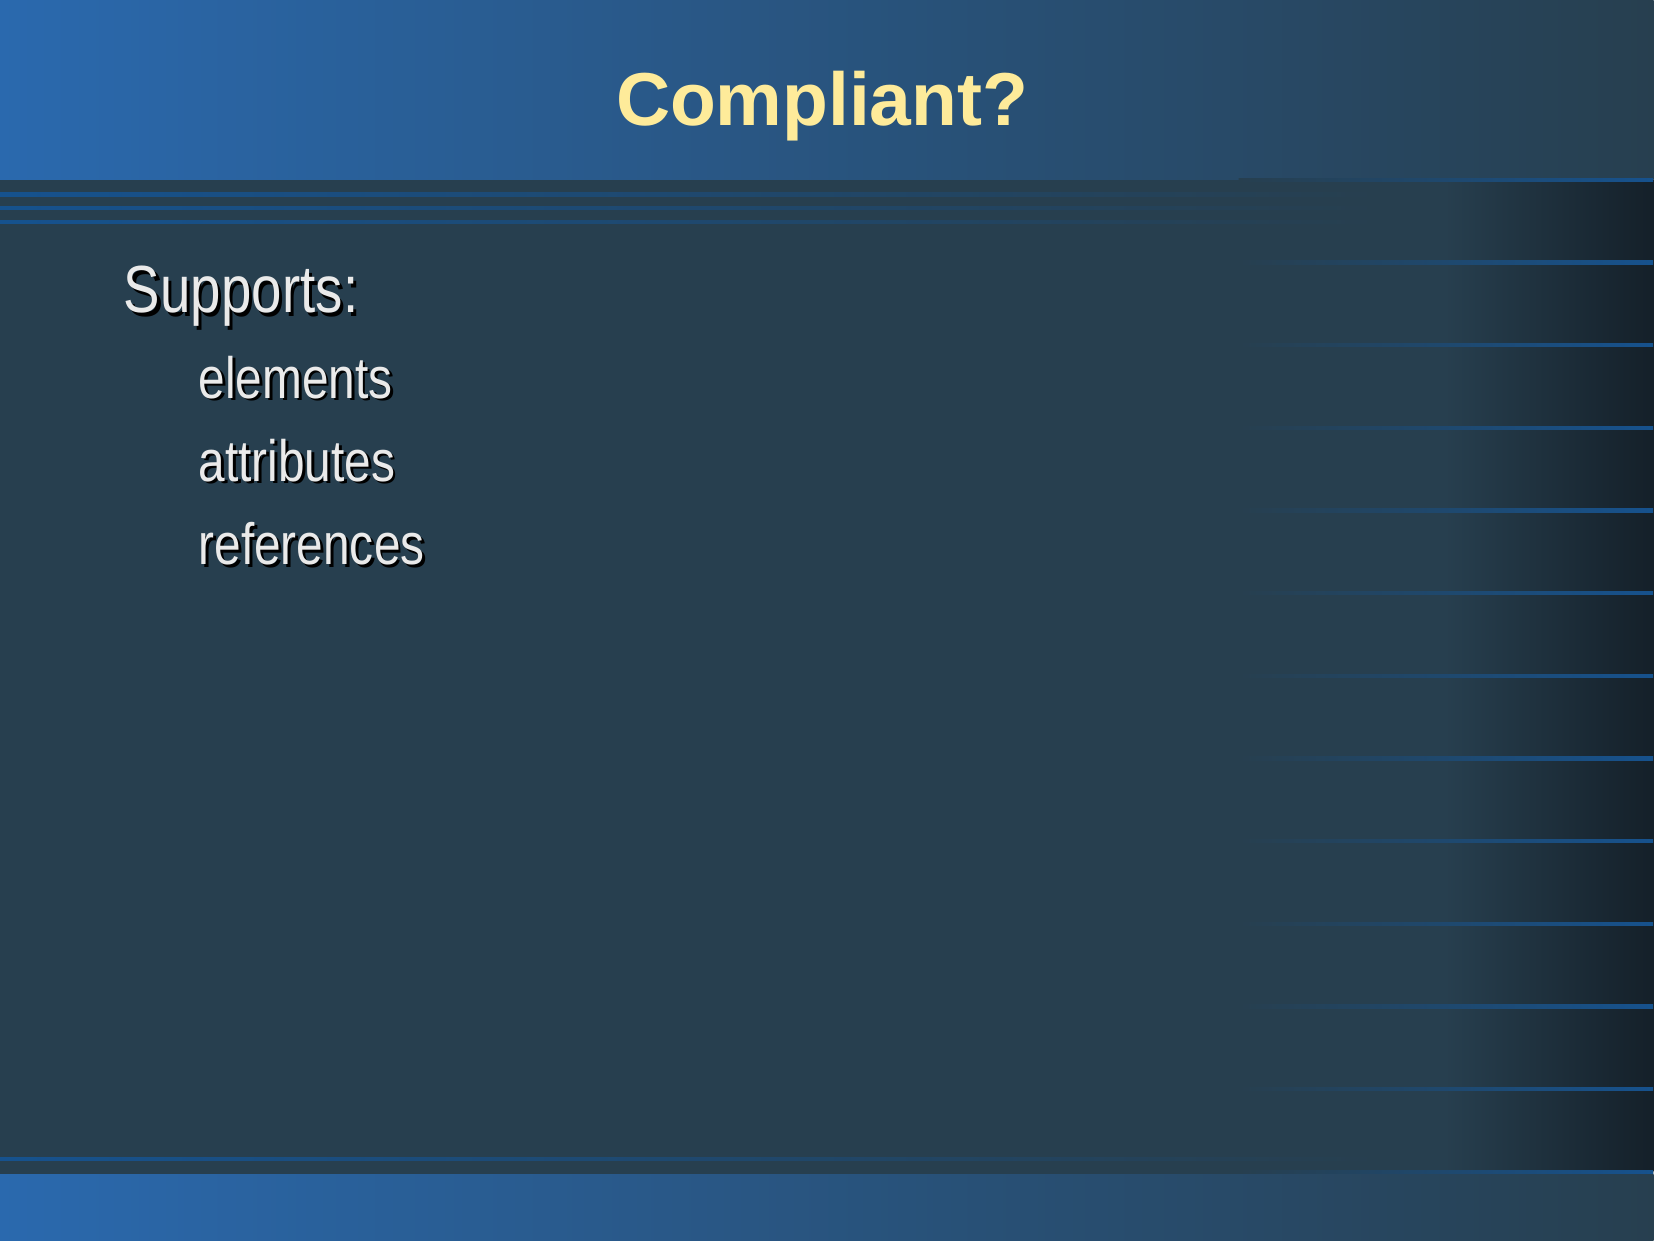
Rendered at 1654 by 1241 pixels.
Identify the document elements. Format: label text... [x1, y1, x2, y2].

title Compliant? [91, 34, 1553, 158]
list Supports: elements attributes references [124, 248, 1530, 1129]
